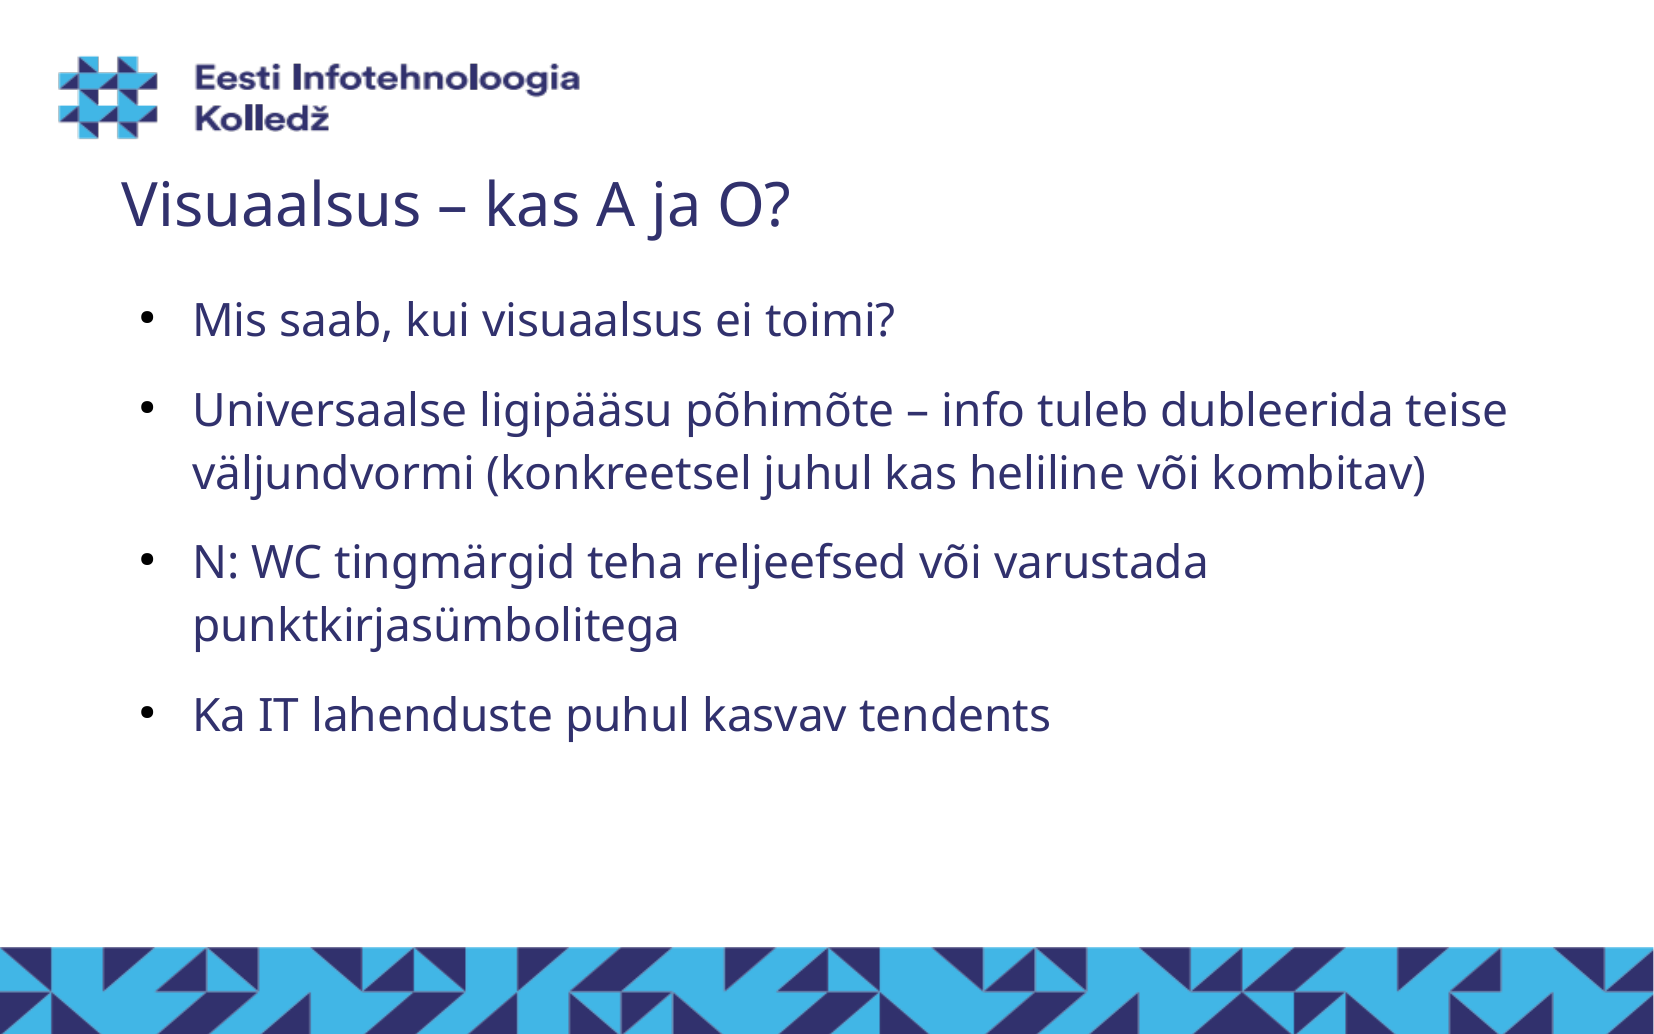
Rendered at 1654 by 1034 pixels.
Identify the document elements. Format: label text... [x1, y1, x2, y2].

list Mis saab, kui visuaalsus ei toimi? Universaalse ligipääsu põhimõte – info tuleb dubleerida teise väljundvormi (konkreetsel juhul kas heliline või kombitav) N: WC tingmärgid teha reljeefsed või varustada punktkirjasümbolitega Ka IT lahenduste puhul kasvav tendents [121, 287, 1533, 939]
title Visuaalsus – kas A ja O? [121, 116, 1258, 287]
